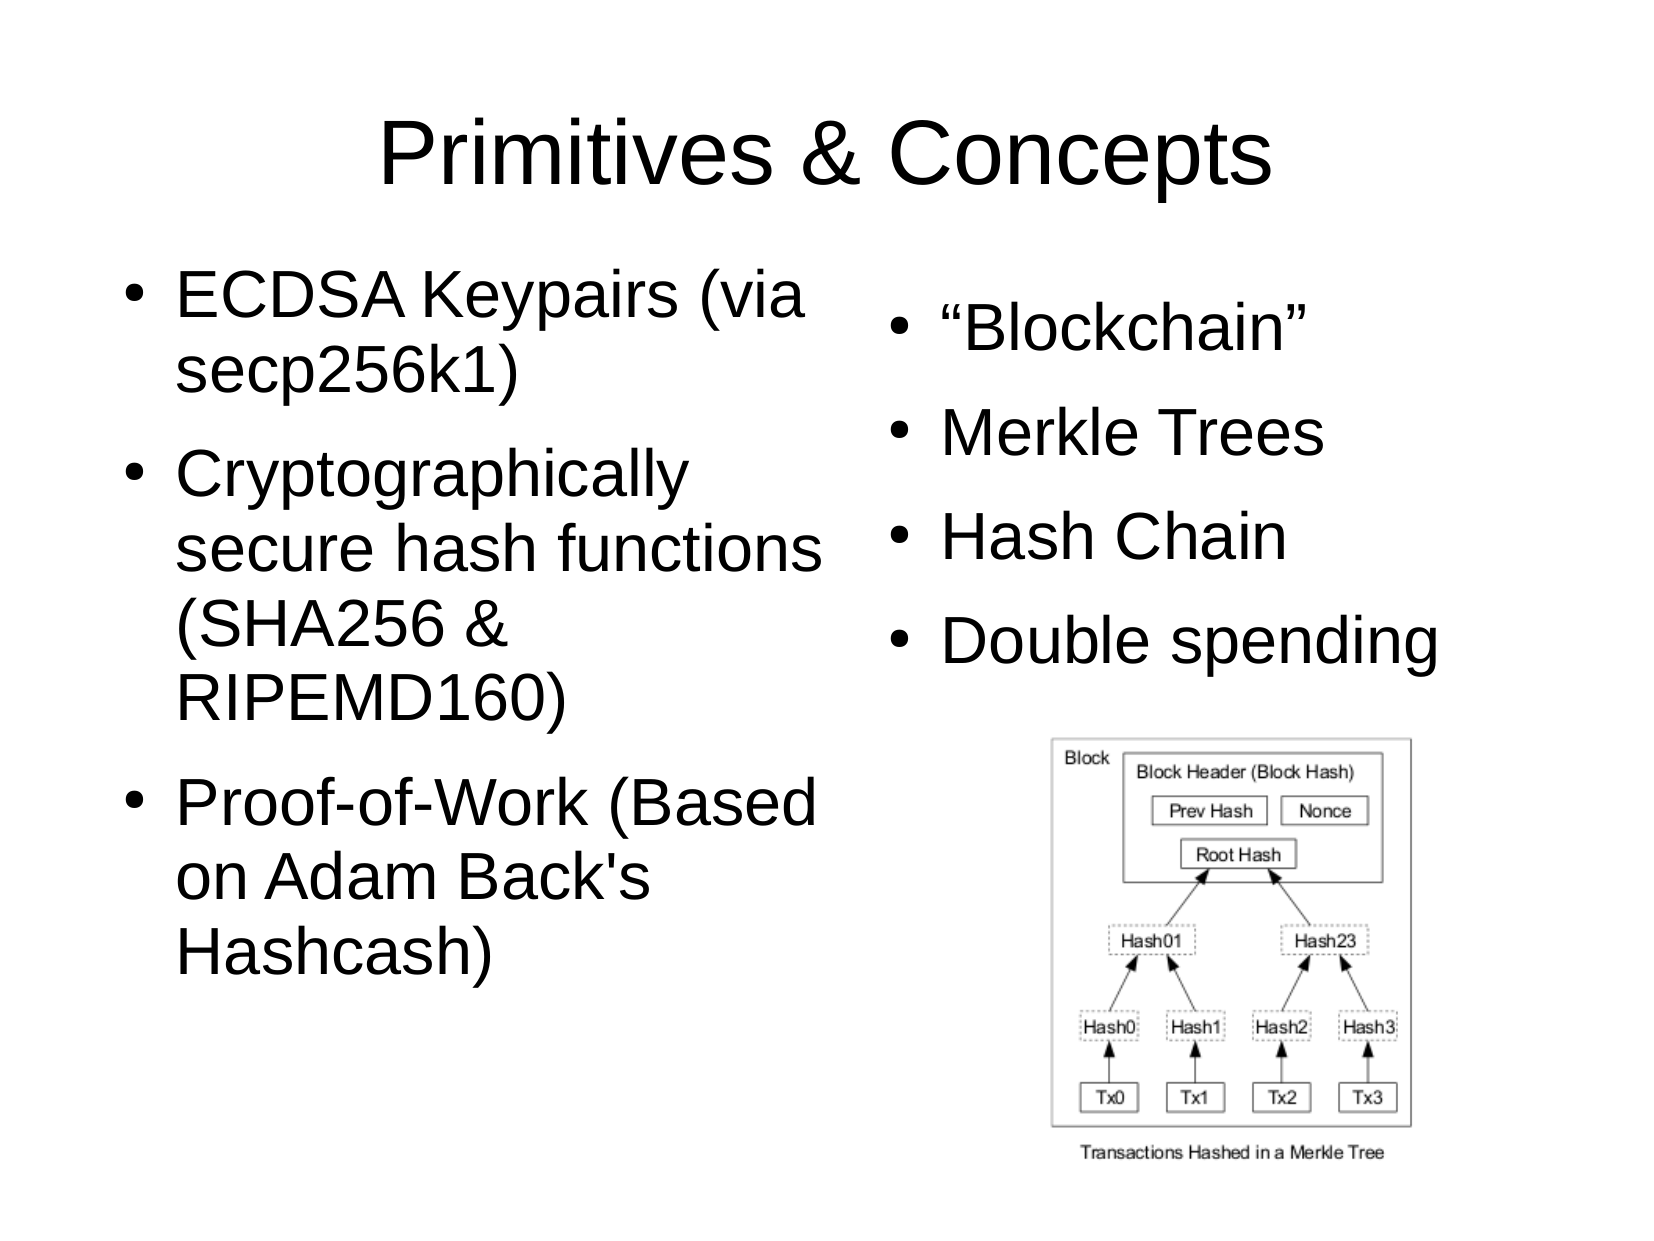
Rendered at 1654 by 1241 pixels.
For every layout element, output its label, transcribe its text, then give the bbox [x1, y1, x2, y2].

list ECDSA Keypairs (via secp256k1) Cryptographically secure hash functions (SHA256 & RIPEMD160) Proof-of-Work (Based on Adam Back's Hashcash) [105, 256, 832, 1111]
title Primitives & Concepts [82, 49, 1571, 257]
picture [1035, 719, 1434, 1181]
list “Blockchain” Merkle Trees Hash Chain Double spending [870, 290, 1572, 1010]
